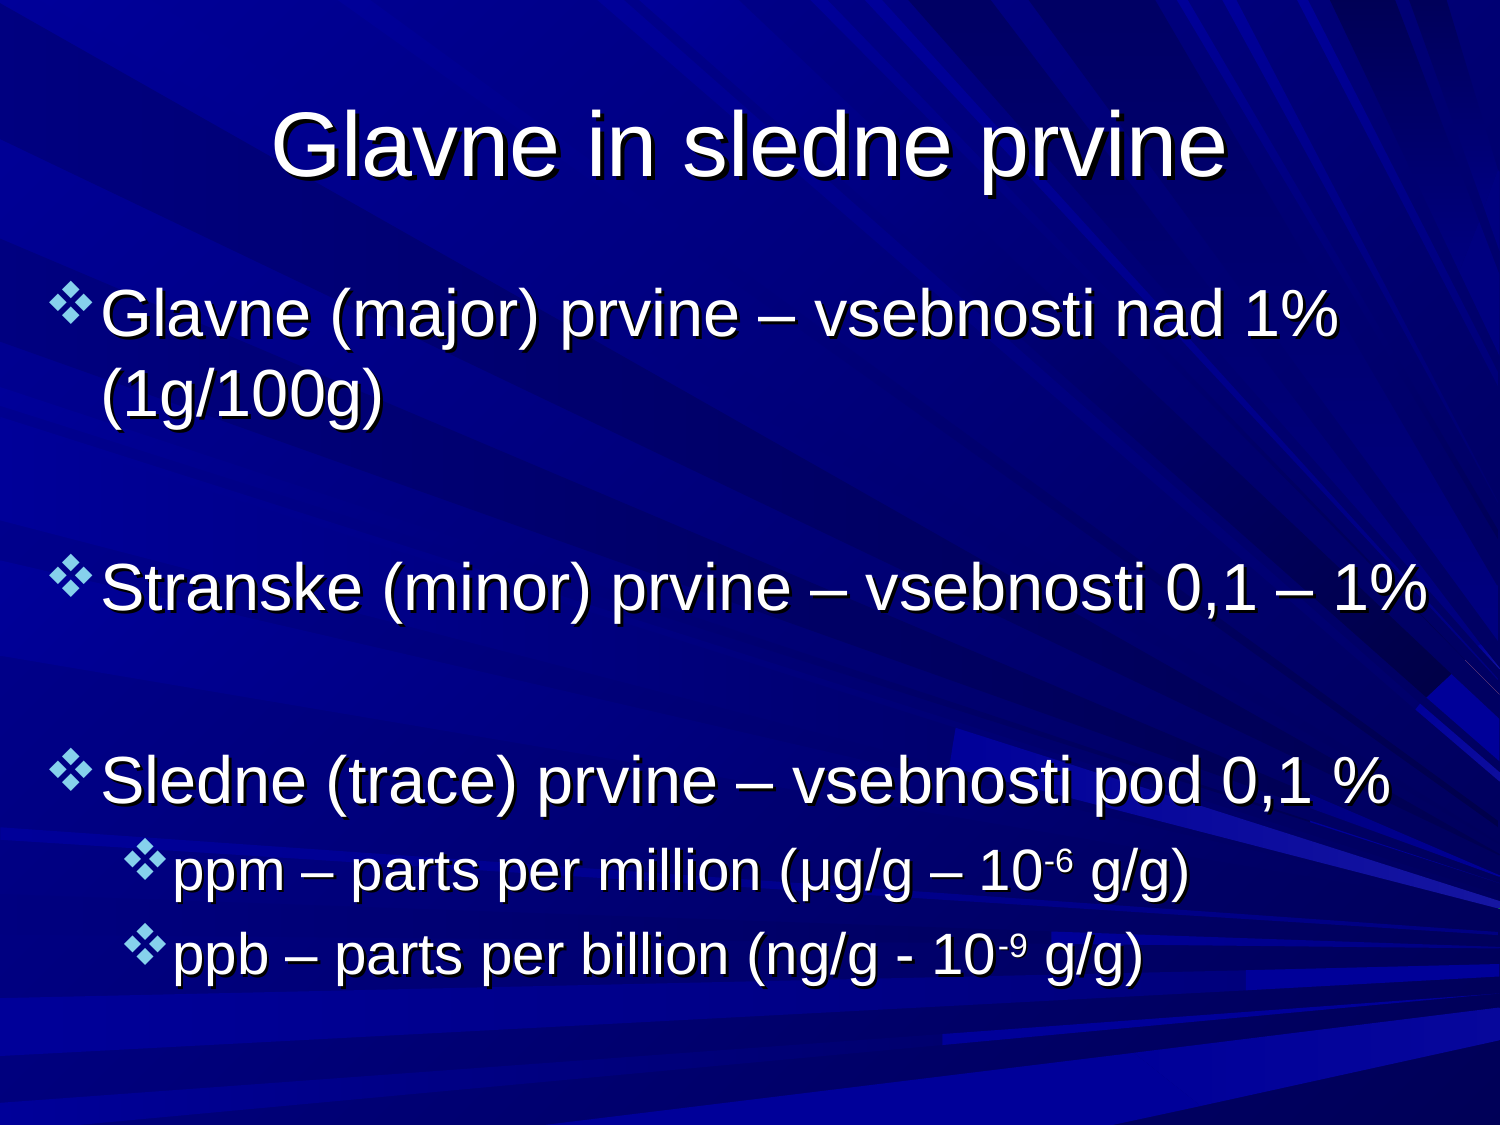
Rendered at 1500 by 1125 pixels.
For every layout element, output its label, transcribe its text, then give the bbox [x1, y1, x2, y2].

list Glavne (major) prvine – vsebnosti nad 1% (1g/100g) Stranske (minor) prvine – vsebnosti 0,1 – 1% Sledne (trace) prvine – vsebnosti pod 0,1 % ppm – parts per million (μg/g – 10-6 g/g) ppb – parts per billion (ng/g - 10-9 g/g) [29, 262, 1471, 1125]
title Glavne in sledne prvine [75, 45, 1426, 234]
